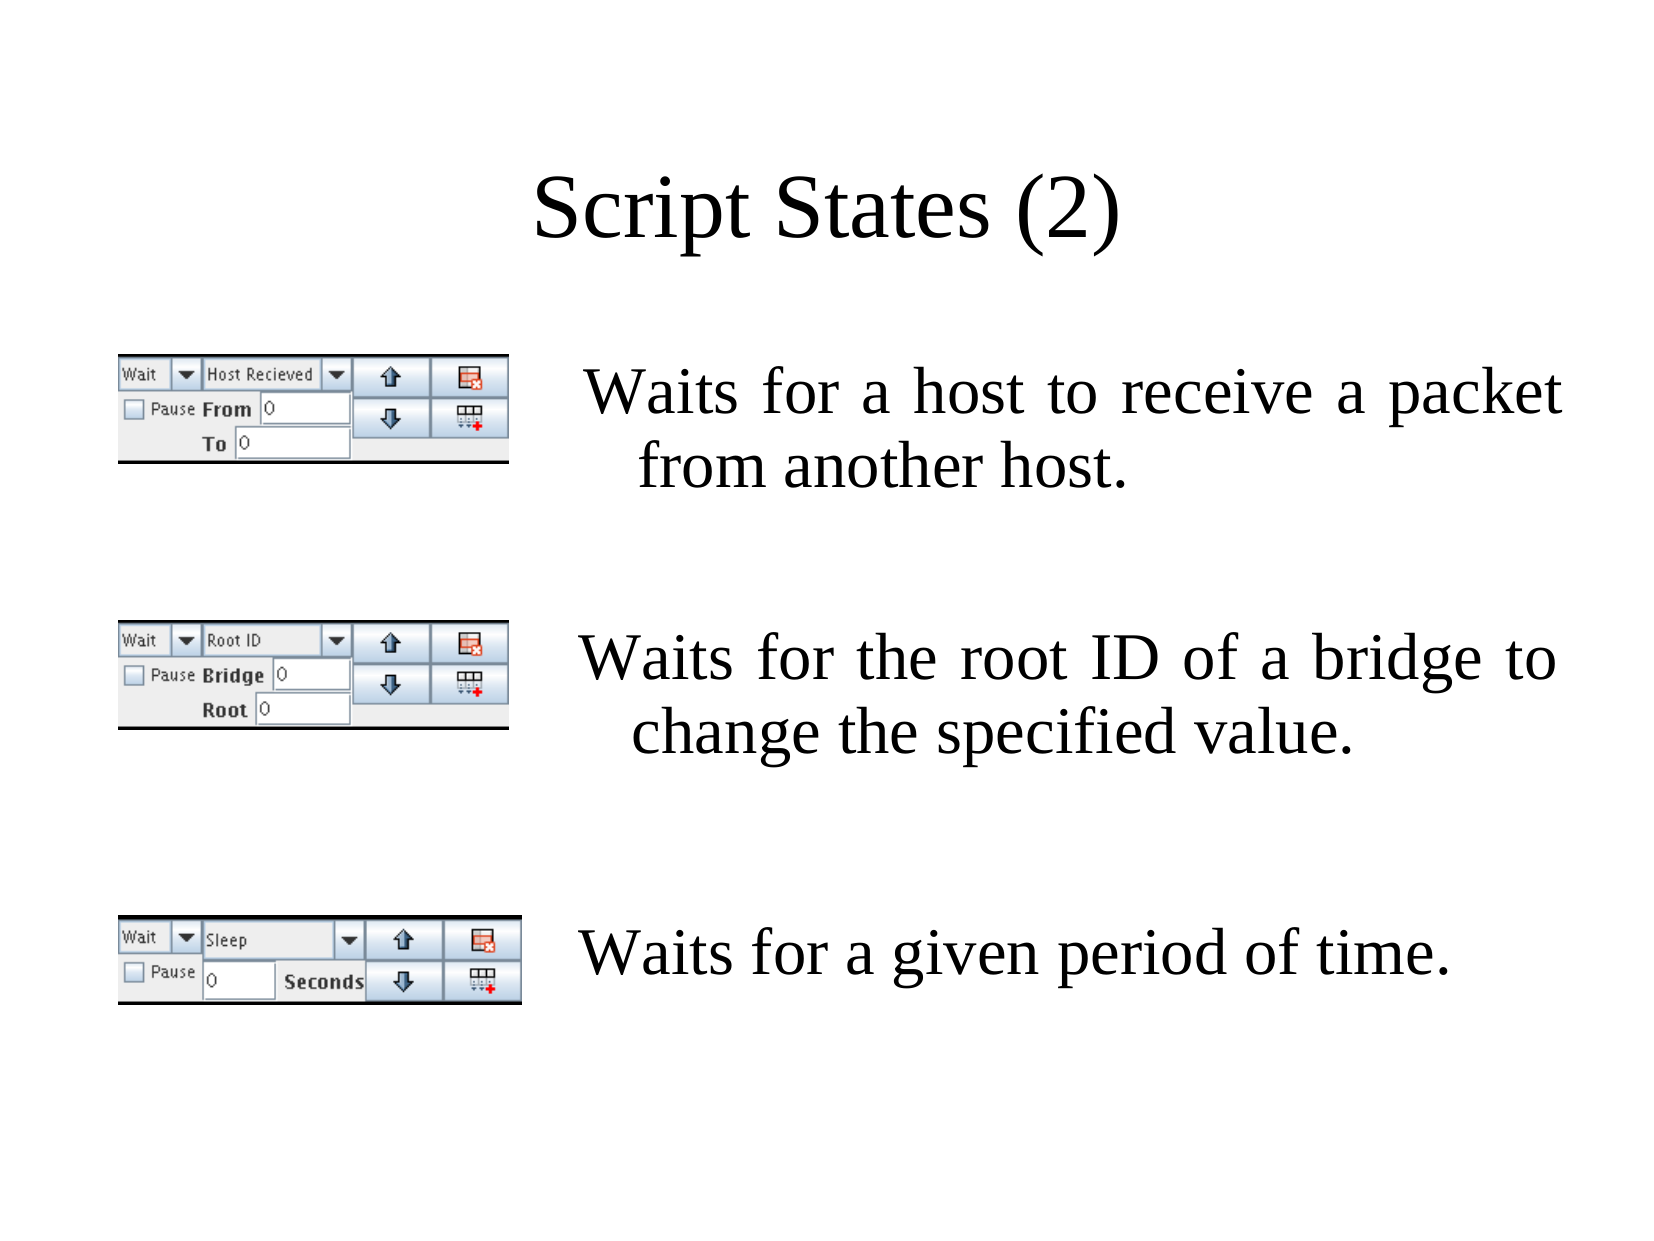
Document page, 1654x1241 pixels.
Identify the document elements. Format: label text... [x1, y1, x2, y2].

list Waits for a given period of time. [561, 915, 1560, 1093]
list Waits for the root ID of a bridge to change the specified value. [561, 620, 1560, 857]
picture [118, 915, 522, 1005]
list Waits for a host to receive a packet from another host. [566, 354, 1565, 591]
picture [118, 354, 509, 464]
title Script States (2) [121, 102, 1534, 311]
picture [118, 620, 509, 730]
